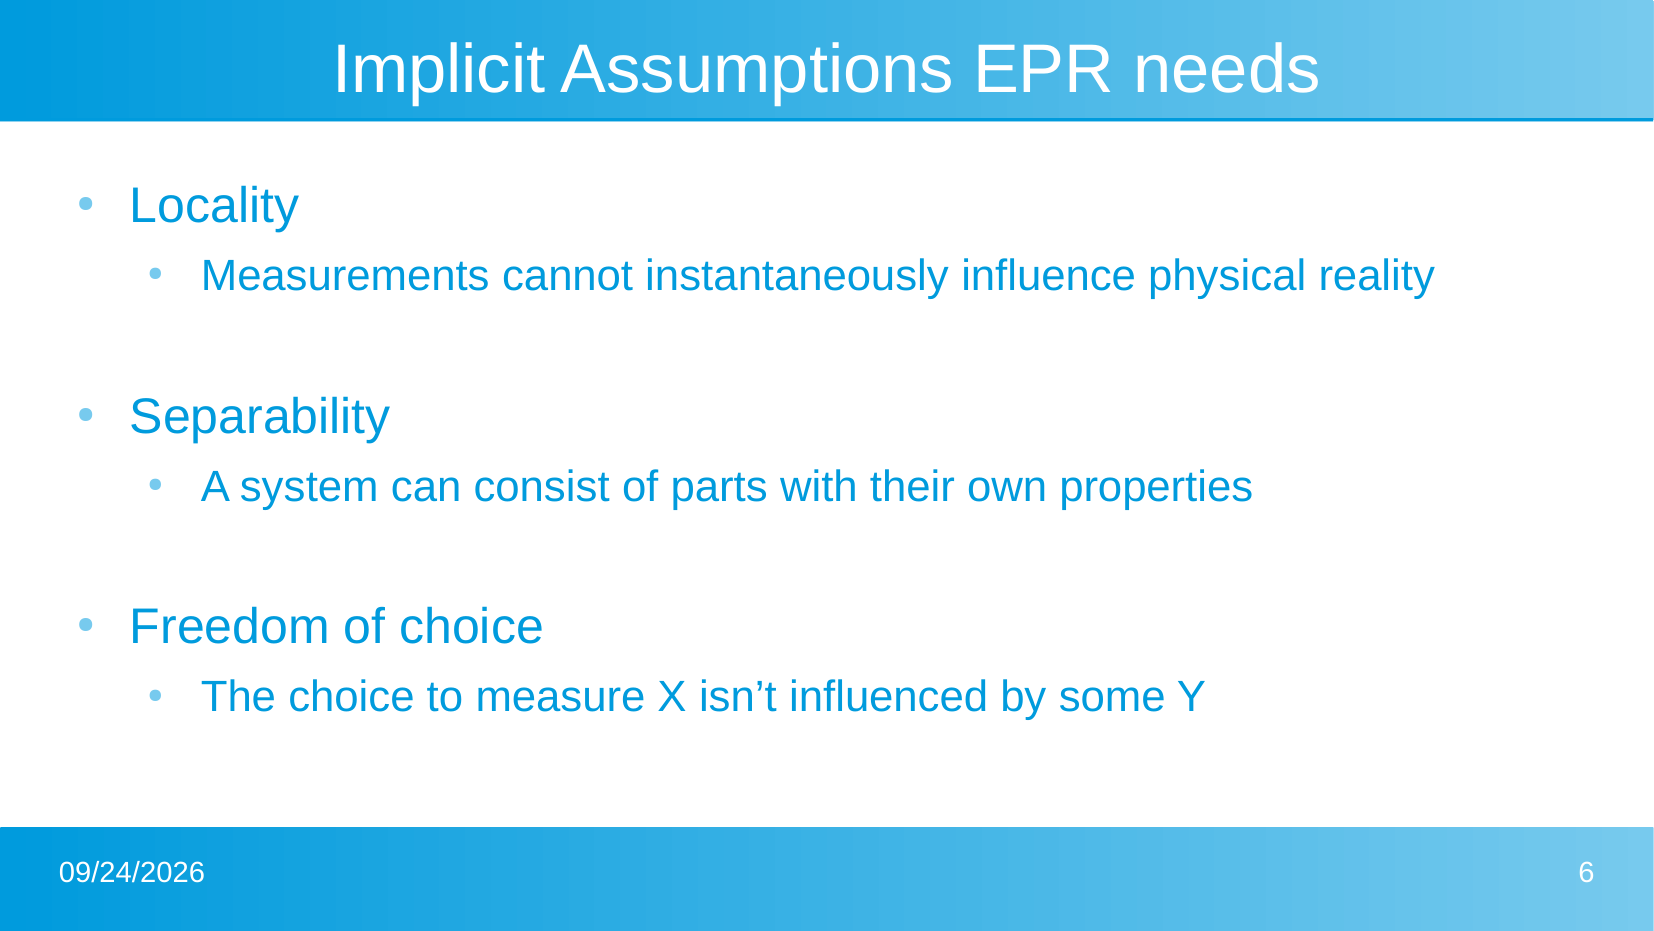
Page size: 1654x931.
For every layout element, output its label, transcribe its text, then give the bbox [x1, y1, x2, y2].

list Locality Measurements cannot instantaneously influence physical reality Separability A system can consist of parts with their own properties Freedom of choice The choice to measure X isn’t influenced by some Y [59, 177, 1595, 768]
title Implicit Assumptions EPR needs [59, 29, 1595, 108]
